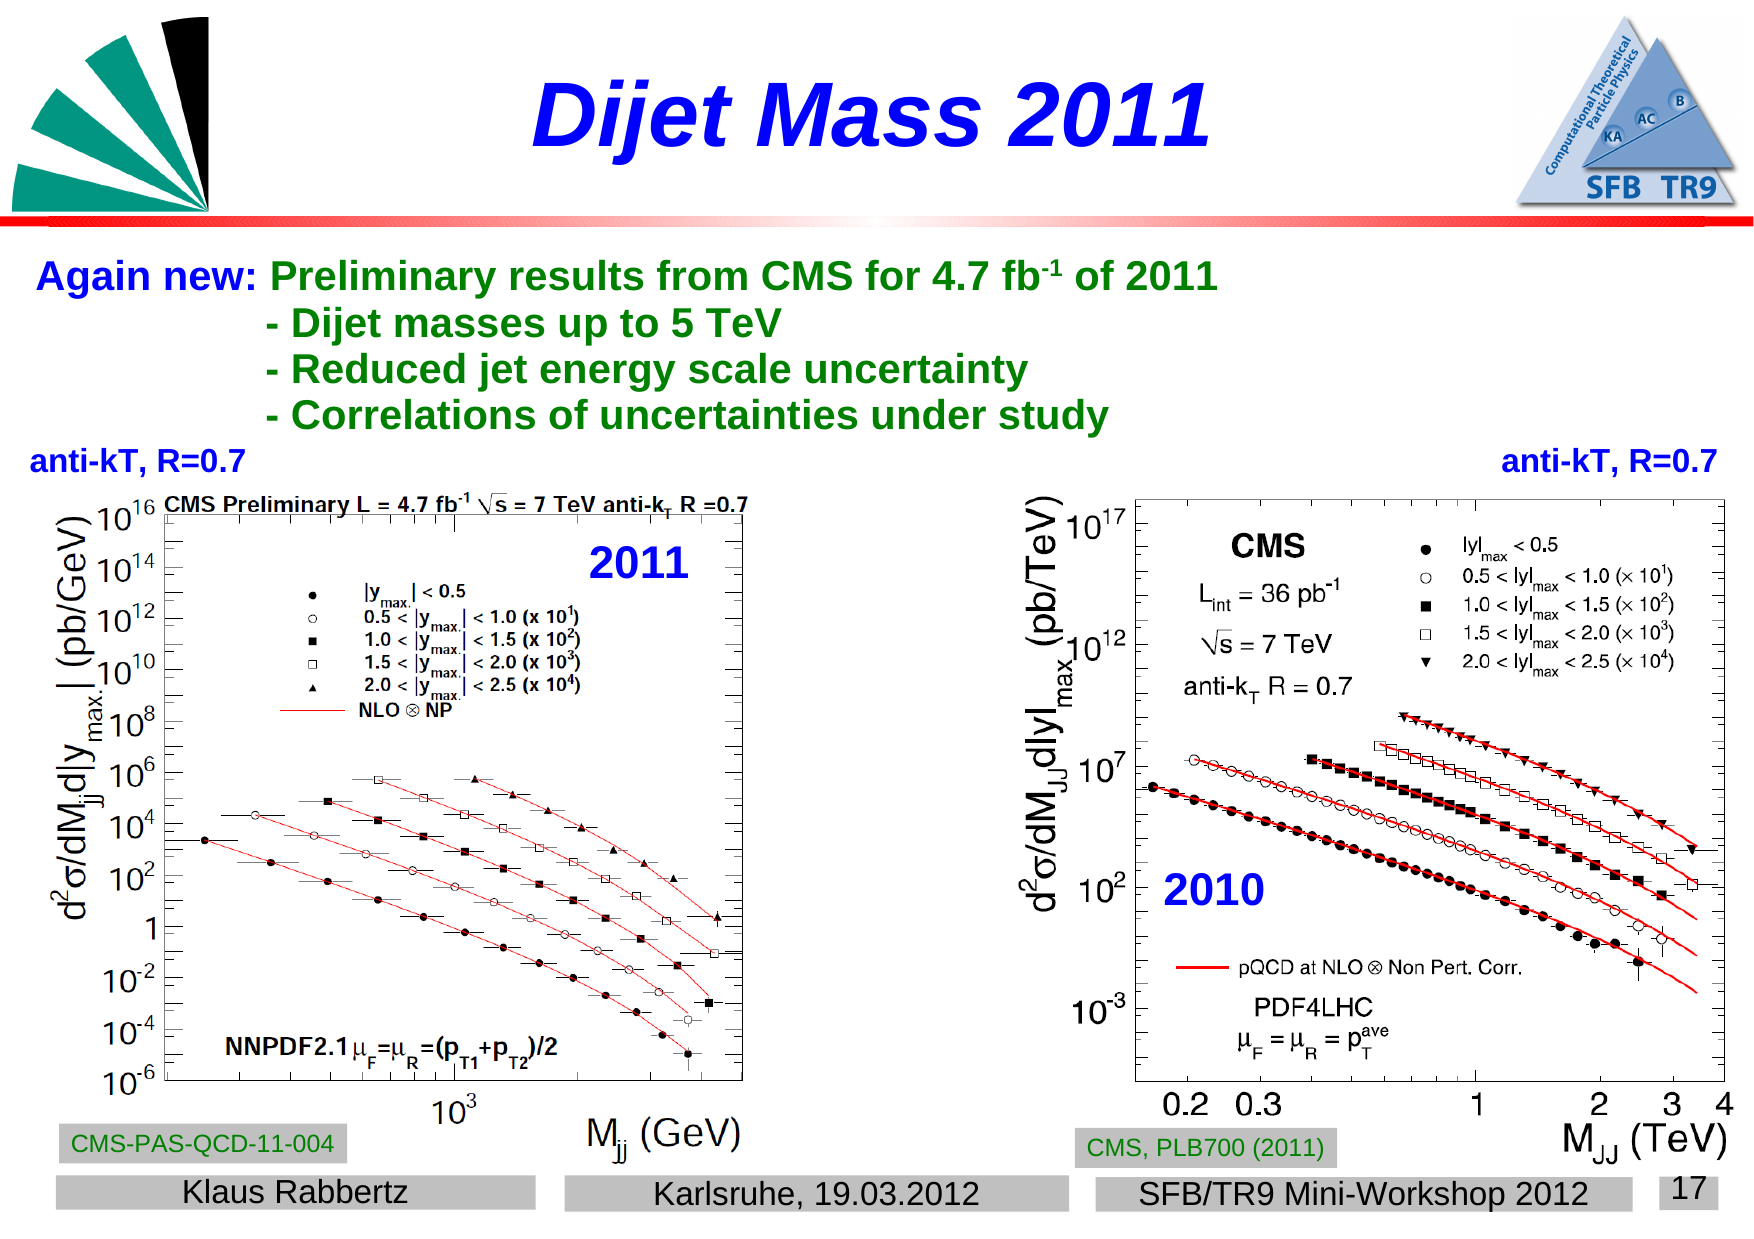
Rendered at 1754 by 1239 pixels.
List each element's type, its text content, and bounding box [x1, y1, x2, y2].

picture [47, 490, 762, 1171]
title Dijet Mass 2011 [220, 16, 1525, 213]
picture [1511, 11, 1743, 213]
picture [1015, 490, 1736, 1170]
text_box CMS-PAS-QCD-11-004 [59, 1123, 348, 1164]
text_box Again new: Preliminary results from CMS for 4.7 fb-1 of 2011 - Dijet masses up to 5 TeV - Reduced jet energy scale uncertainty - Correlations of uncertainties under study [23, 246, 1335, 445]
text_box anti-kT, R=0.7 [1489, 437, 1731, 486]
text_box CMS, PLB700 (2011) [1074, 1127, 1338, 1168]
text_box 2011 [576, 531, 703, 595]
text_box 2010 [1151, 858, 1278, 922]
text_box anti-kT, R=0.7 [17, 437, 259, 486]
picture [12, 17, 209, 214]
